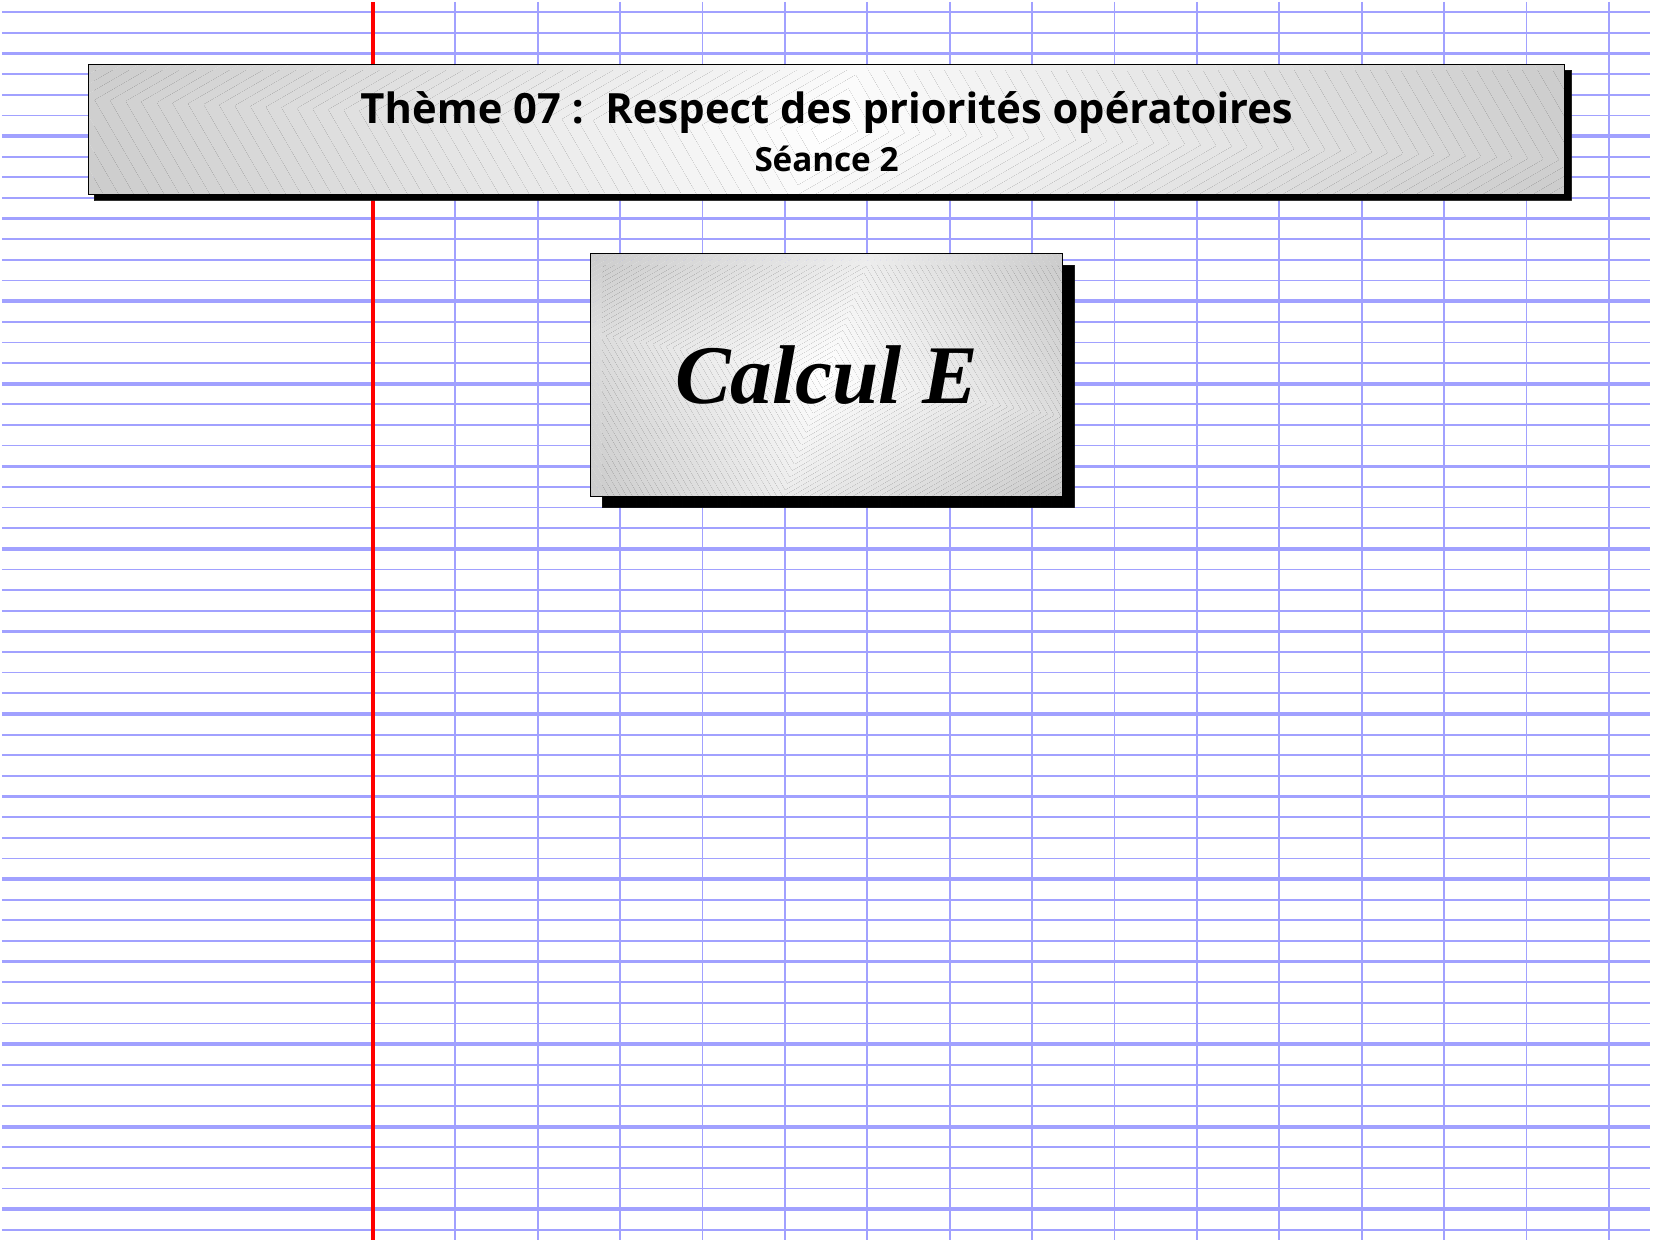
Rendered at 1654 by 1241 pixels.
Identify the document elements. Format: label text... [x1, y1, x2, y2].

picture [0, 0, 1654, 1241]
text_box Thème 07 : Respect des priorités opératoires Séance 2 [88, 64, 1565, 195]
text_box Calcul E [590, 253, 1063, 497]
